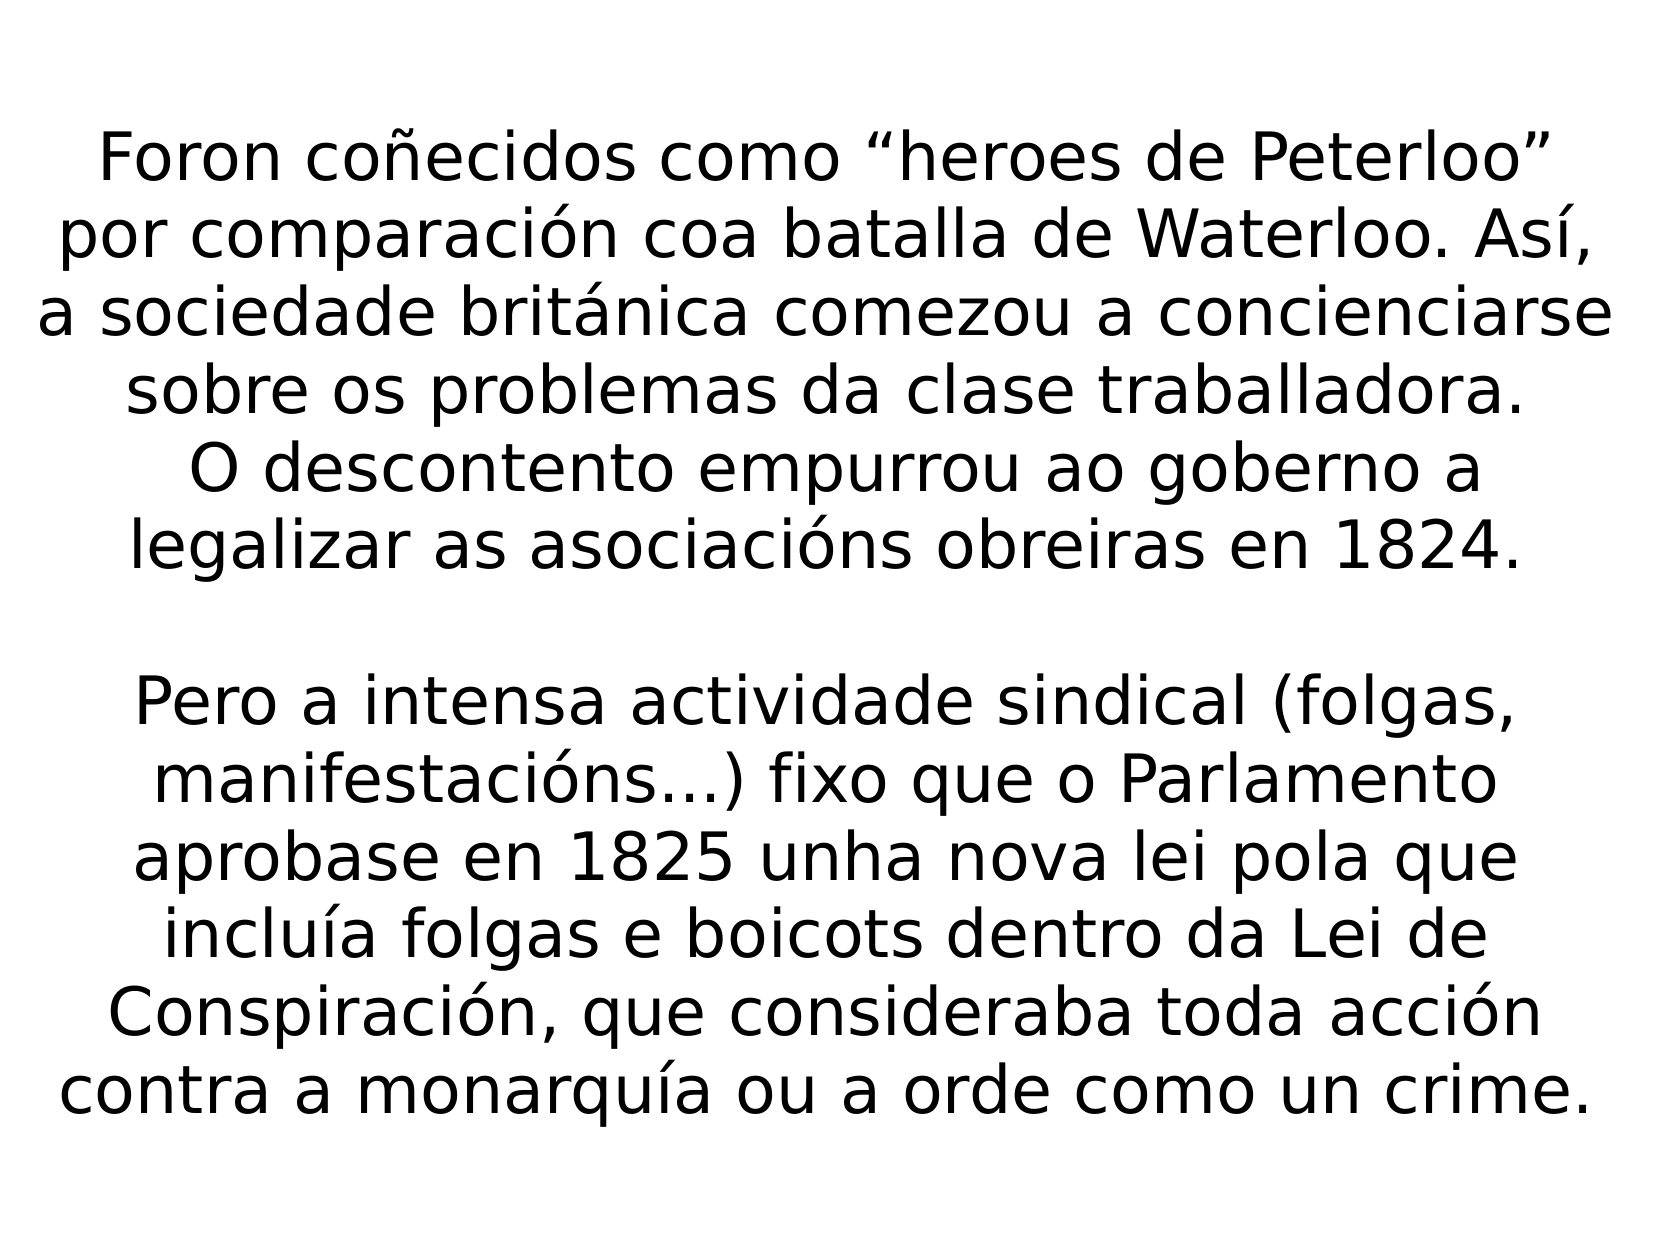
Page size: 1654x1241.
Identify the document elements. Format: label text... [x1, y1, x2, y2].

subtitle Foron coñecidos como “heroes de Peterloo” por comparación coa batalla de Waterloo. Así, a sociedade británica comezou a concienciarse sobre os problemas da clase traballadora. O descontento empurrou ao goberno a legalizar as asociacións obreiras en 1824. Pero a intensa actividade sindical (folgas, manifestacións...) fixo que o Parlamento aprobase en 1825 unha nova lei pola que incluía folgas e boicots dentro da Lei de Conspiración, que consideraba toda acción contra a monarquía ou a orde como un crime. [35, 118, 1619, 1130]
